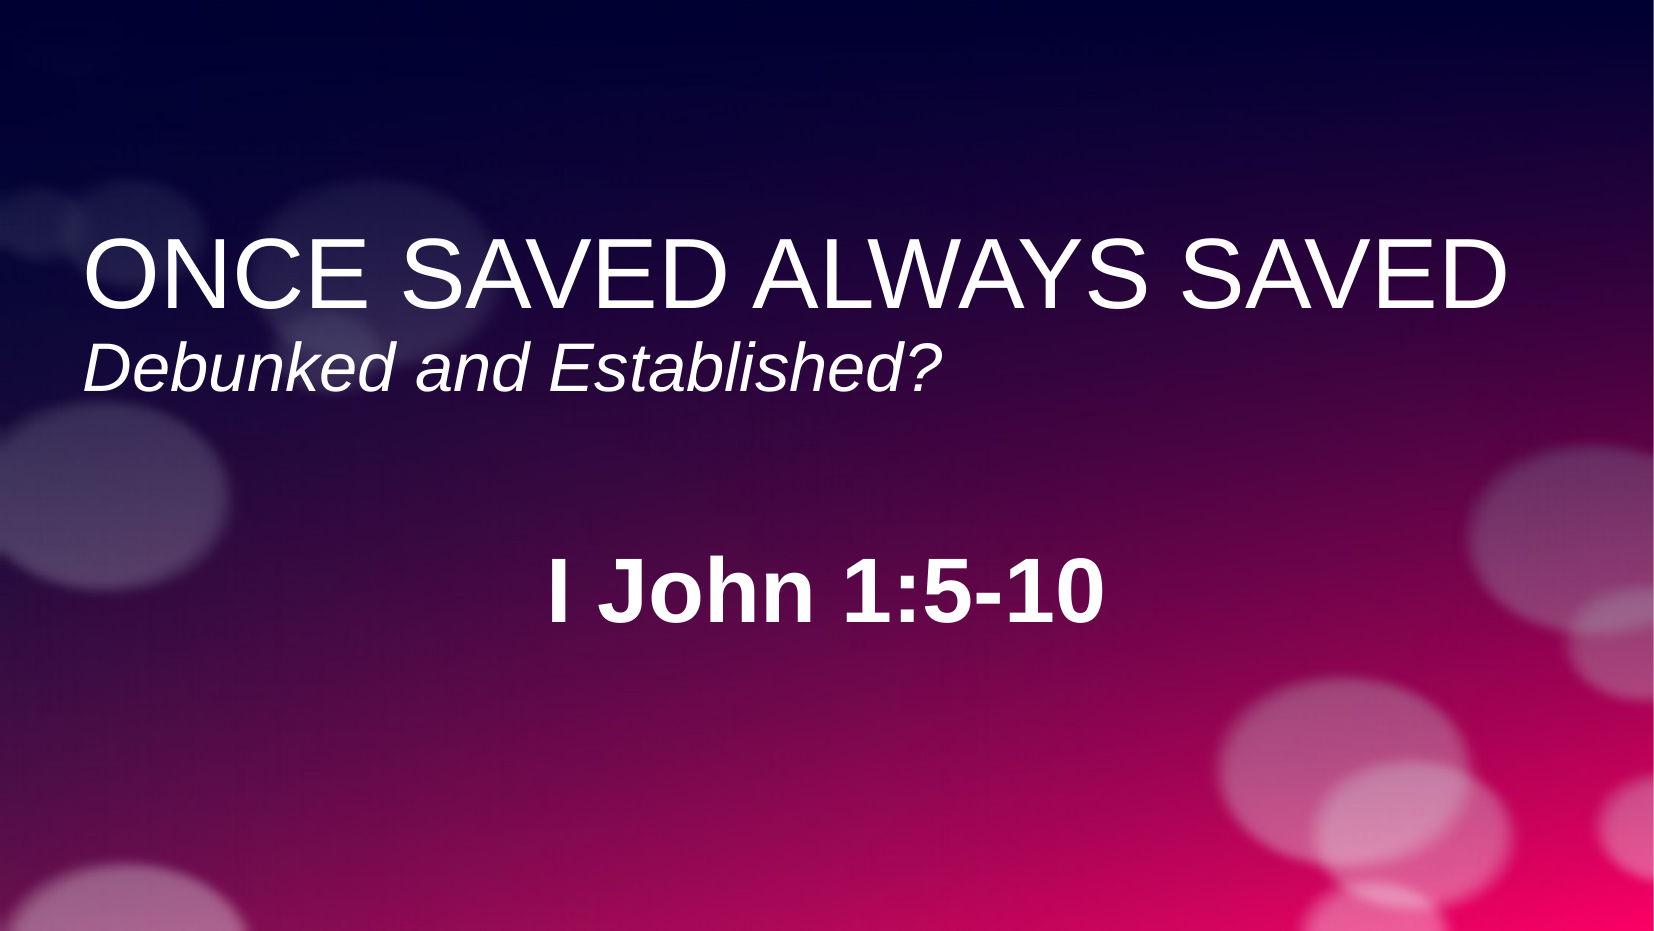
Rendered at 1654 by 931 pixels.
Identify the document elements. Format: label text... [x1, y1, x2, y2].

picture [0, 0, 1654, 931]
title ONCE SAVED ALWAYS SAVED Debunked and Established? [82, 217, 1571, 407]
subtitle I John 1:5-10 [82, 425, 1571, 758]
